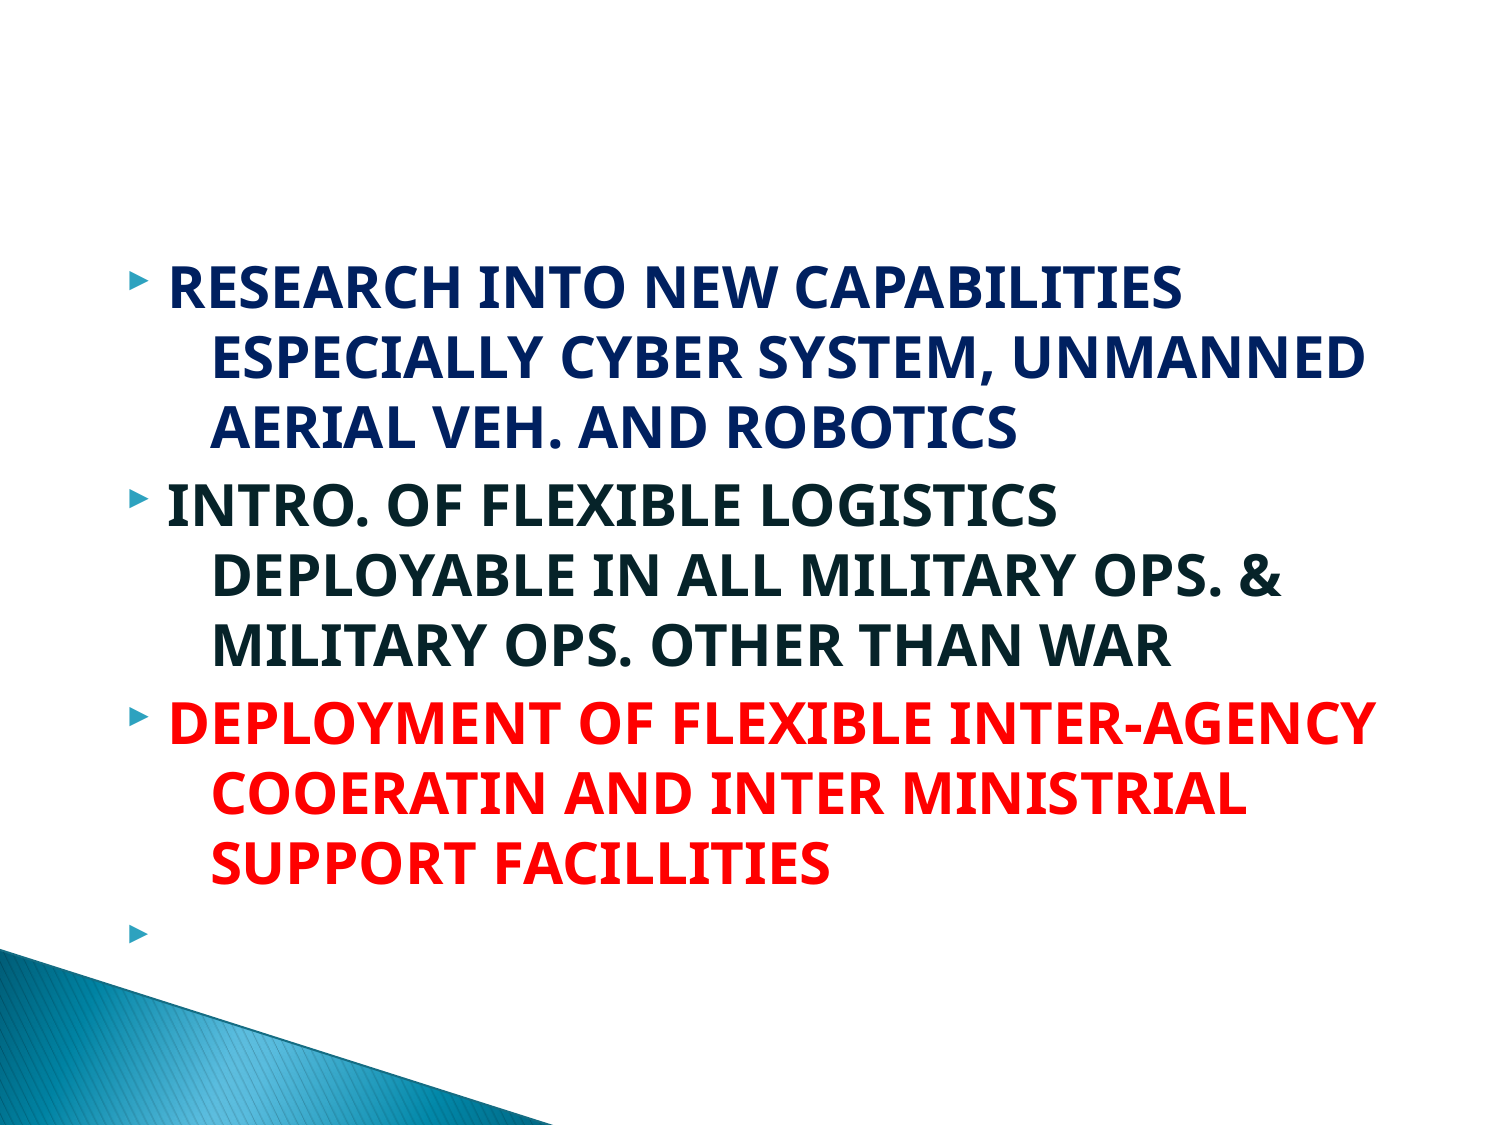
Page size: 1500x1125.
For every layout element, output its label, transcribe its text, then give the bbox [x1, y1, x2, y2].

list RESEARCH INTO NEW CAPABILITIES ESPECIALLY CYBER SYSTEM, UNMANNED AERIAL VEH. AND ROBOTICS INTRO. OF FLEXIBLE LOGISTICS DEPLOYABLE IN ALL MILITARY OPS. & MILITARY OPS. OTHER THAN WAR DEPLOYMENT OF FLEXIBLE INTER-AGENCY COOERATIN AND INTER MINISTRIAL SUPPORT FACILLITIES [75, 243, 1426, 986]
